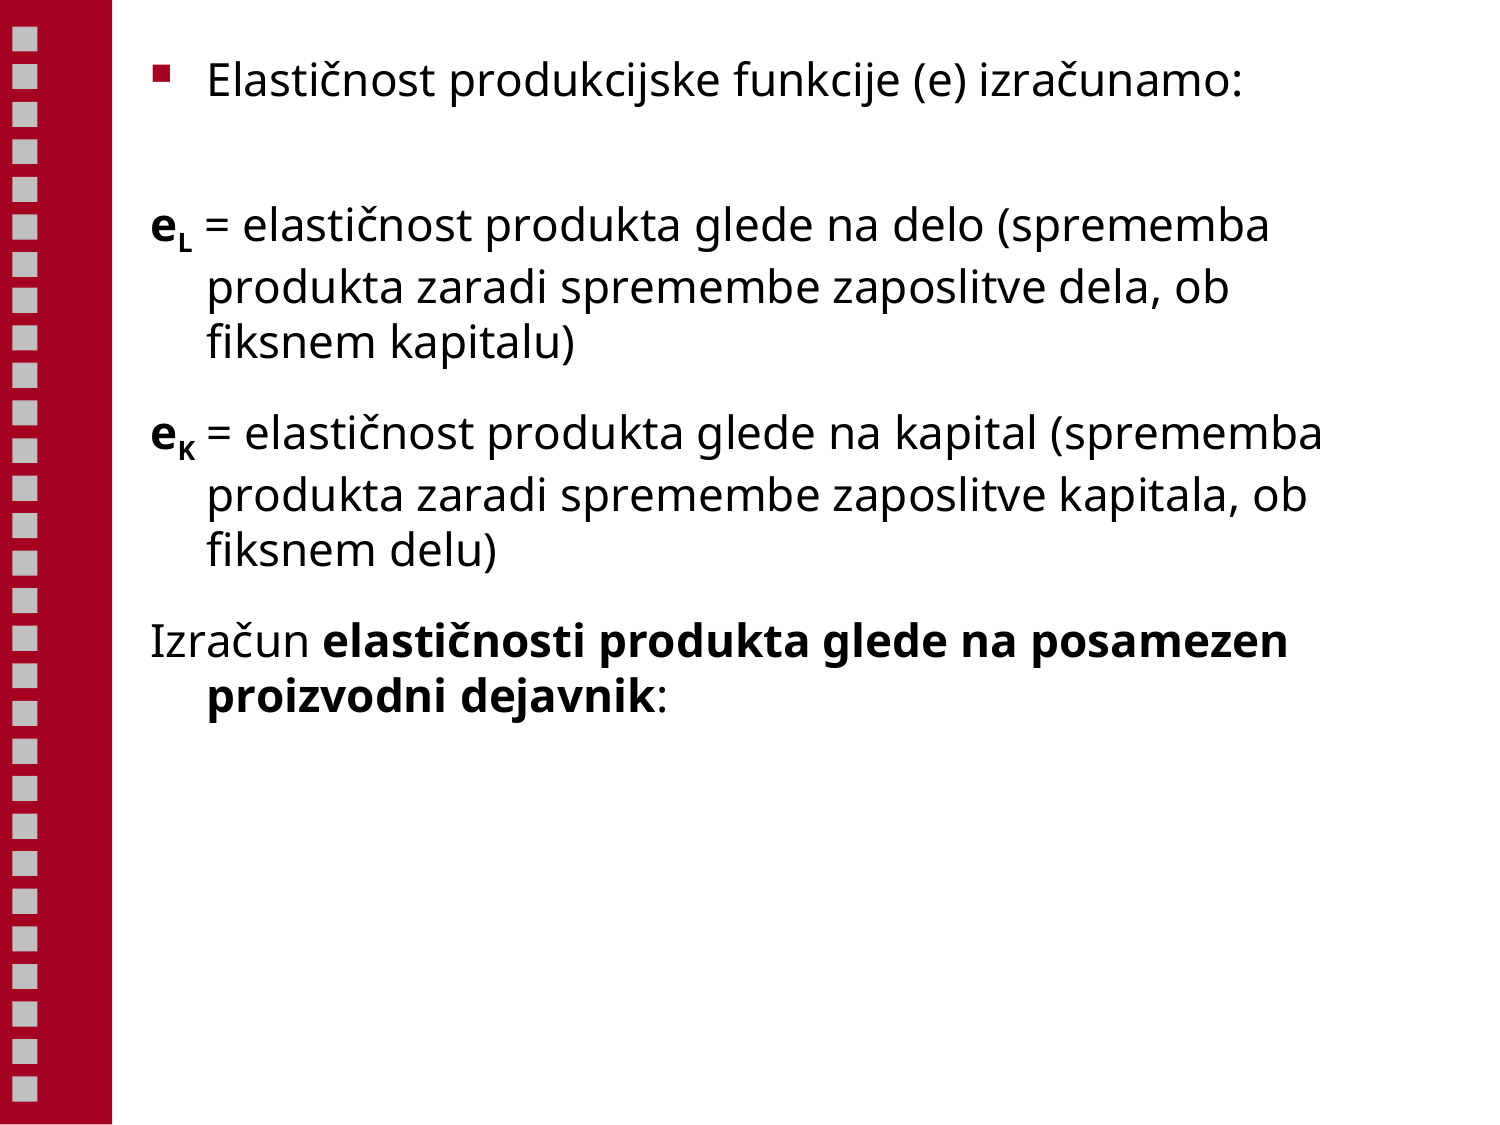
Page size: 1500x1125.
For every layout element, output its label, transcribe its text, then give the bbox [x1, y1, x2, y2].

list Elastičnost produkcijske funkcije (e) izračunamo: eL = elastičnost produkta glede na delo (sprememba produkta zaradi spremembe zaposlitve dela, ob fiksnem kapitalu) eK = elastičnost produkta glede na kapital (sprememba produkta zaradi spremembe zaposlitve kapitala, ob fiksnem delu) Izračun elastičnosti produkta glede na posamezen proizvodni dejavnik: [135, 42, 1424, 717]
